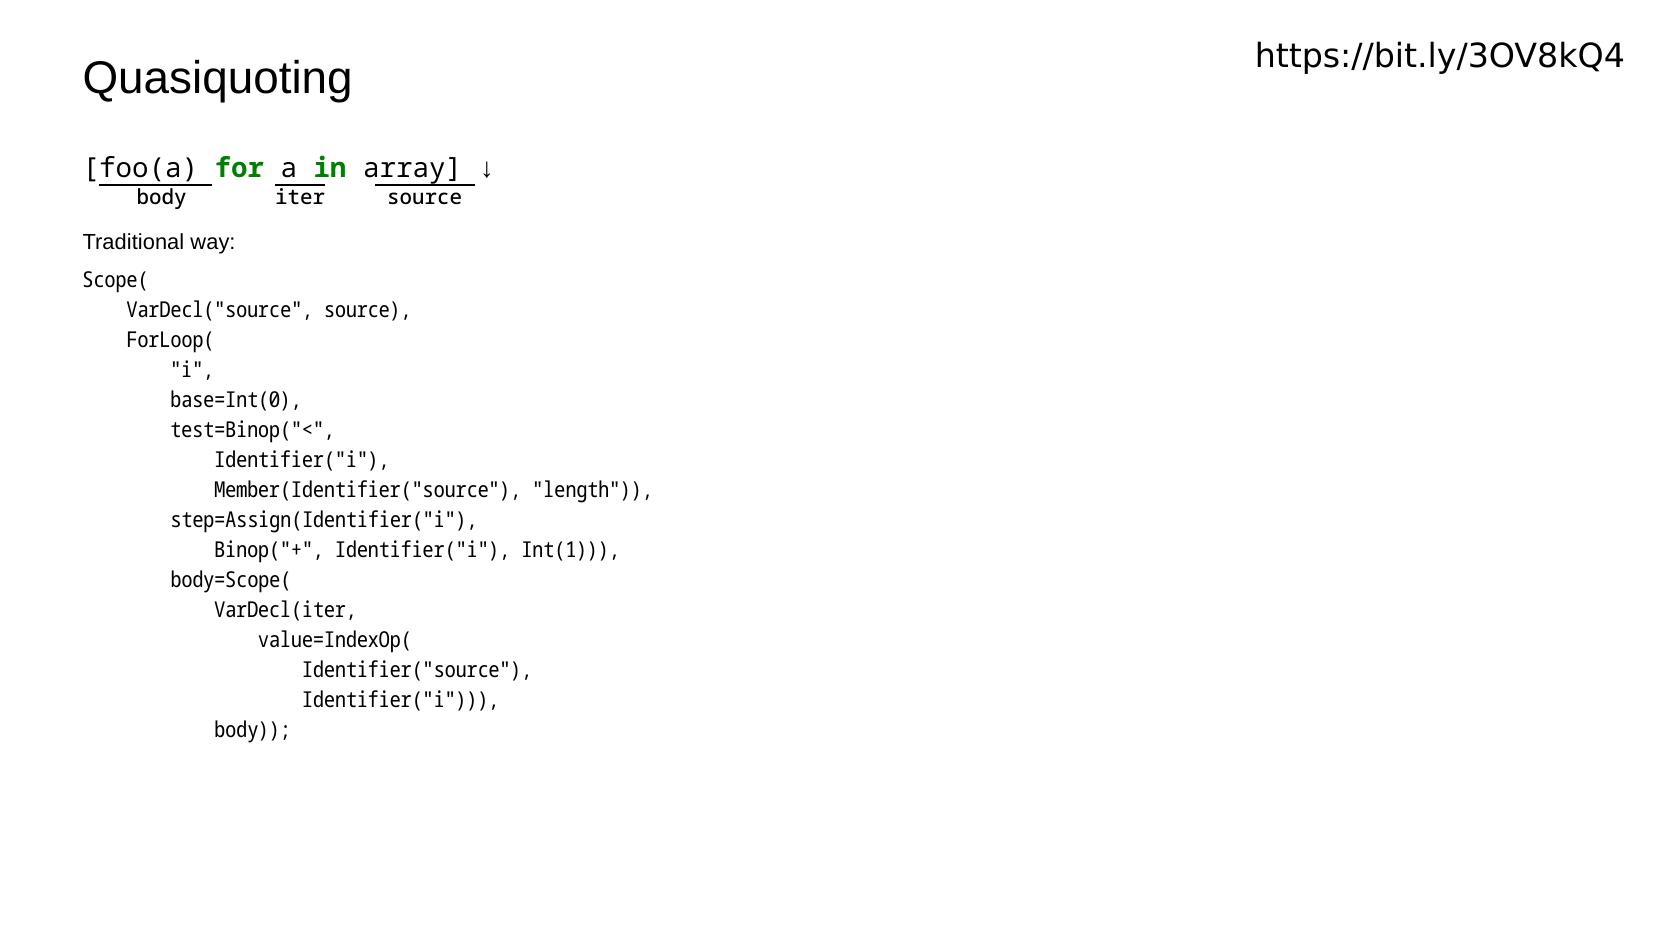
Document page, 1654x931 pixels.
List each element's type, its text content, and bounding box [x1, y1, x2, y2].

text_box source [374, 182, 670, 251]
text_box body [99, 182, 395, 281]
text_box iter [275, 182, 335, 222]
title Quasiquoting [82, 37, 1571, 119]
list [foo(a) for a in array] ↓ Traditional way: Scope( VarDecl("source", source), ForLoop( "i", base=Int(0), test=Binop("<", Identifier("i"), Member(Identifier("source"), "length")), step=Assign(Identifier("i"), Binop("+", Identifier("i"), Int(1))), body=Scope( VarDecl(iter, value=IndexOp( Identifier("source"), Identifier("i"))), body)); [82, 147, 1571, 758]
